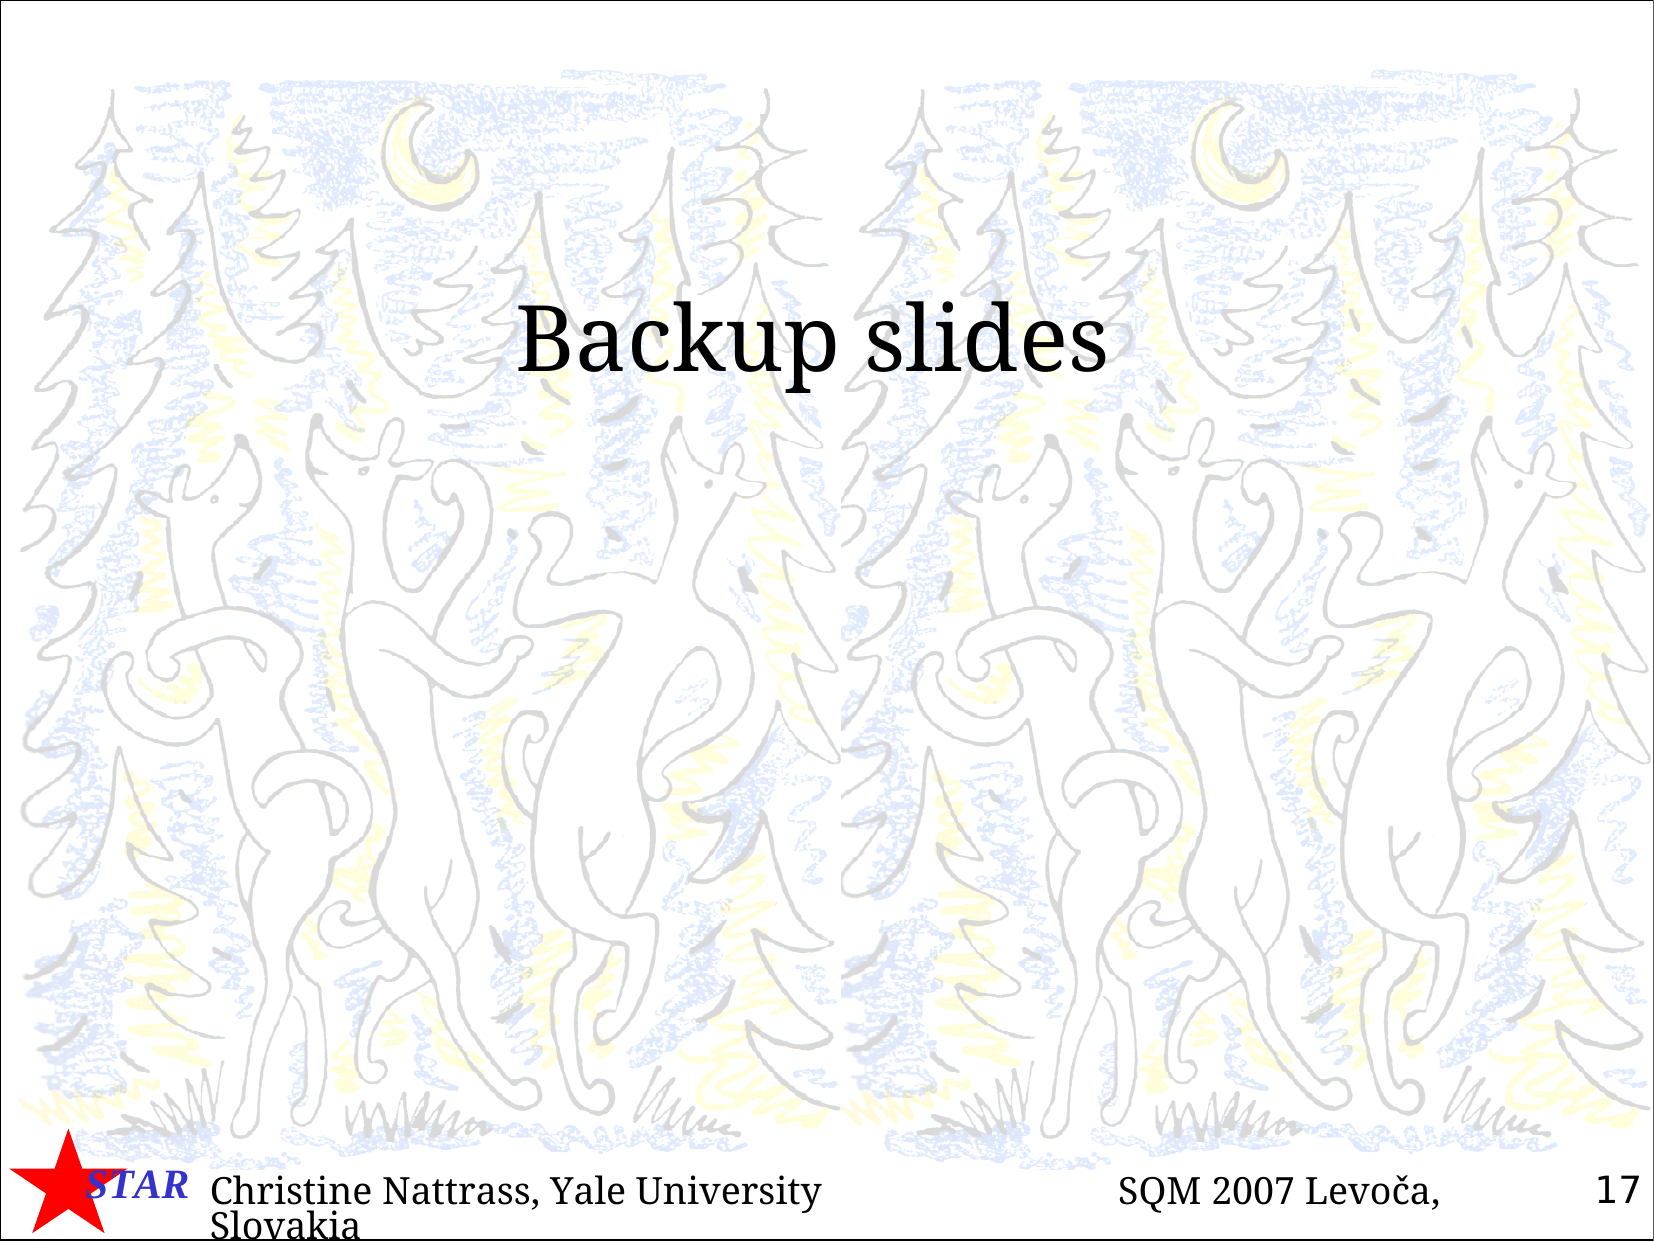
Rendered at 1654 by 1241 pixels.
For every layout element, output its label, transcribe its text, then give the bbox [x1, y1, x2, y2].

title Backup slides [68, 241, 1558, 449]
